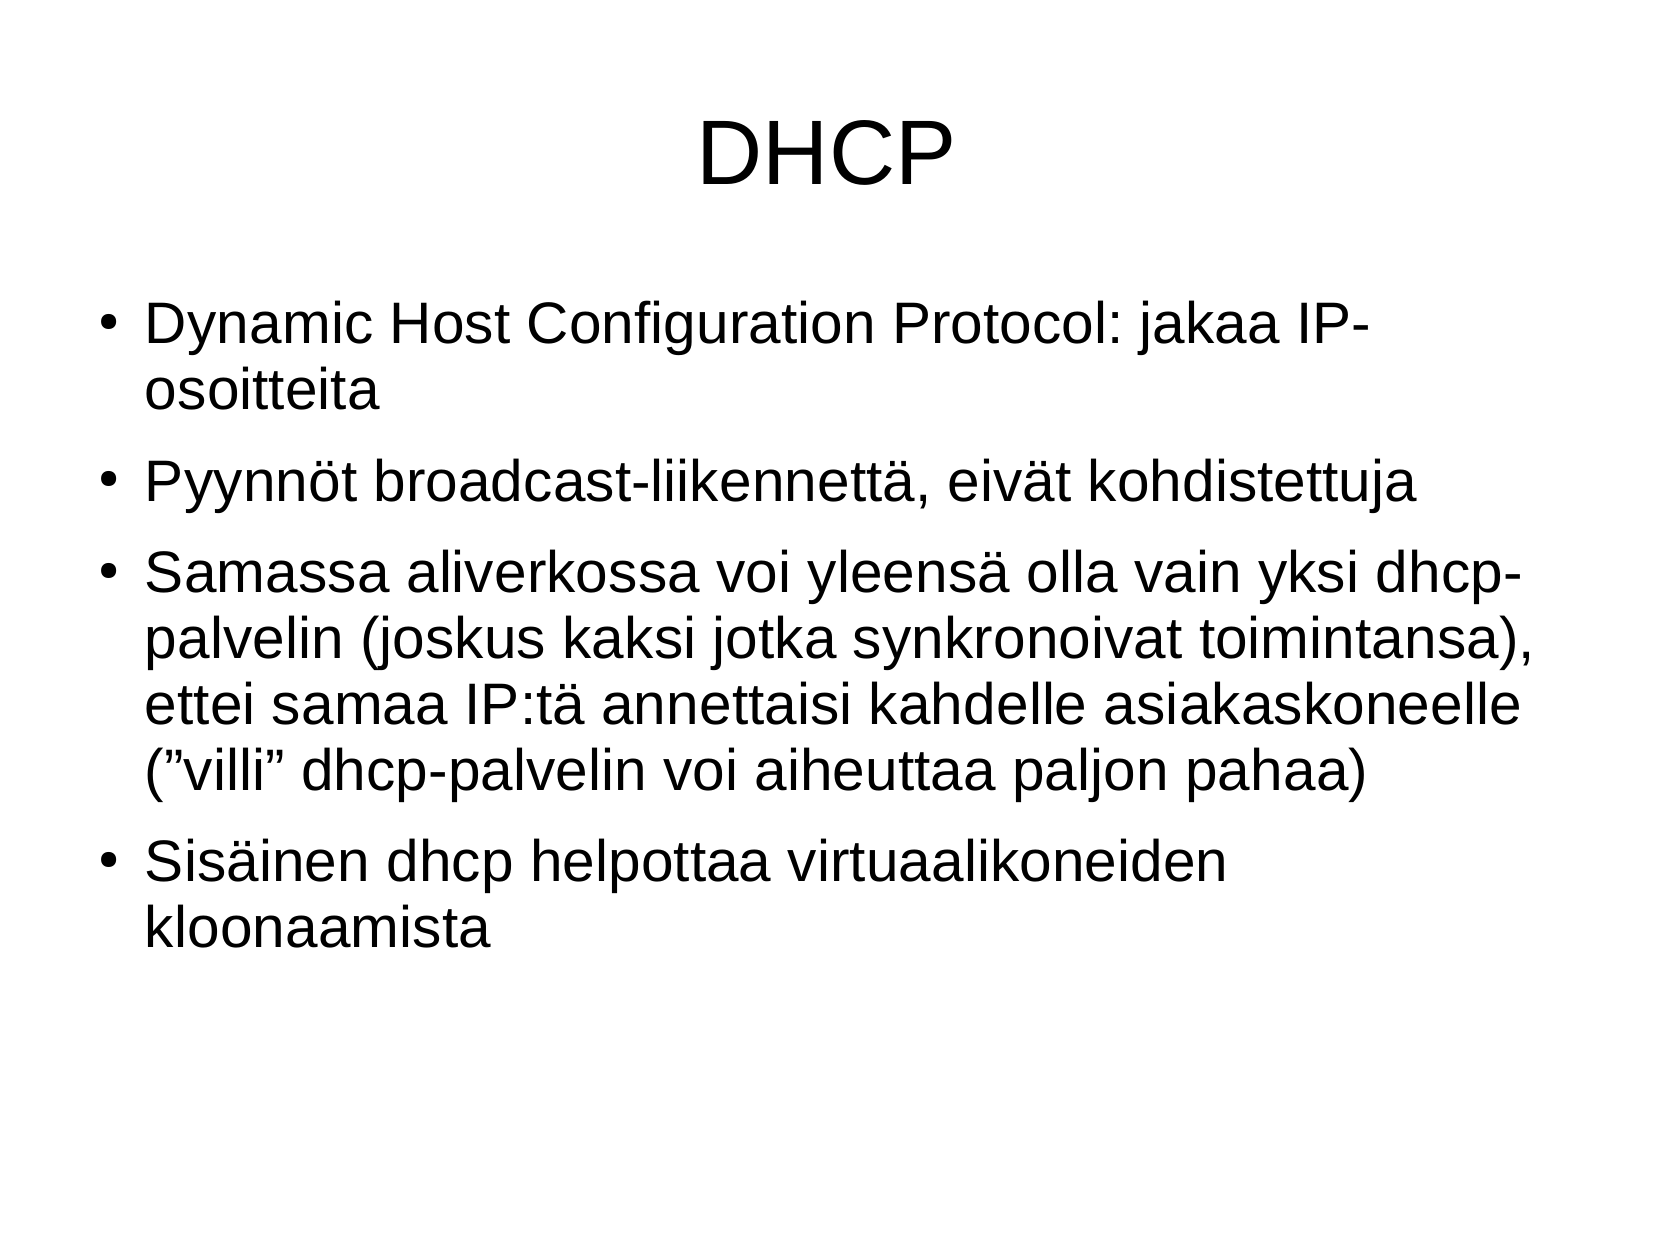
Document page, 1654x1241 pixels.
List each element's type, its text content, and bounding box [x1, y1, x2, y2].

list Dynamic Host Configuration Protocol: jakaa IP-osoitteita Pyynnöt broadcast-liikennettä, eivät kohdistettuja Samassa aliverkossa voi yleensä olla vain yksi dhcp-palvelin (joskus kaksi jotka synkronoivat toimintansa), ettei samaa IP:tä annettaisi kahdelle asiakaskoneelle (”villi” dhcp-palvelin voi aiheuttaa paljon pahaa) Sisäinen dhcp helpottaa virtuaalikoneiden kloonaamista [82, 290, 1571, 1010]
title DHCP [82, 49, 1571, 257]
